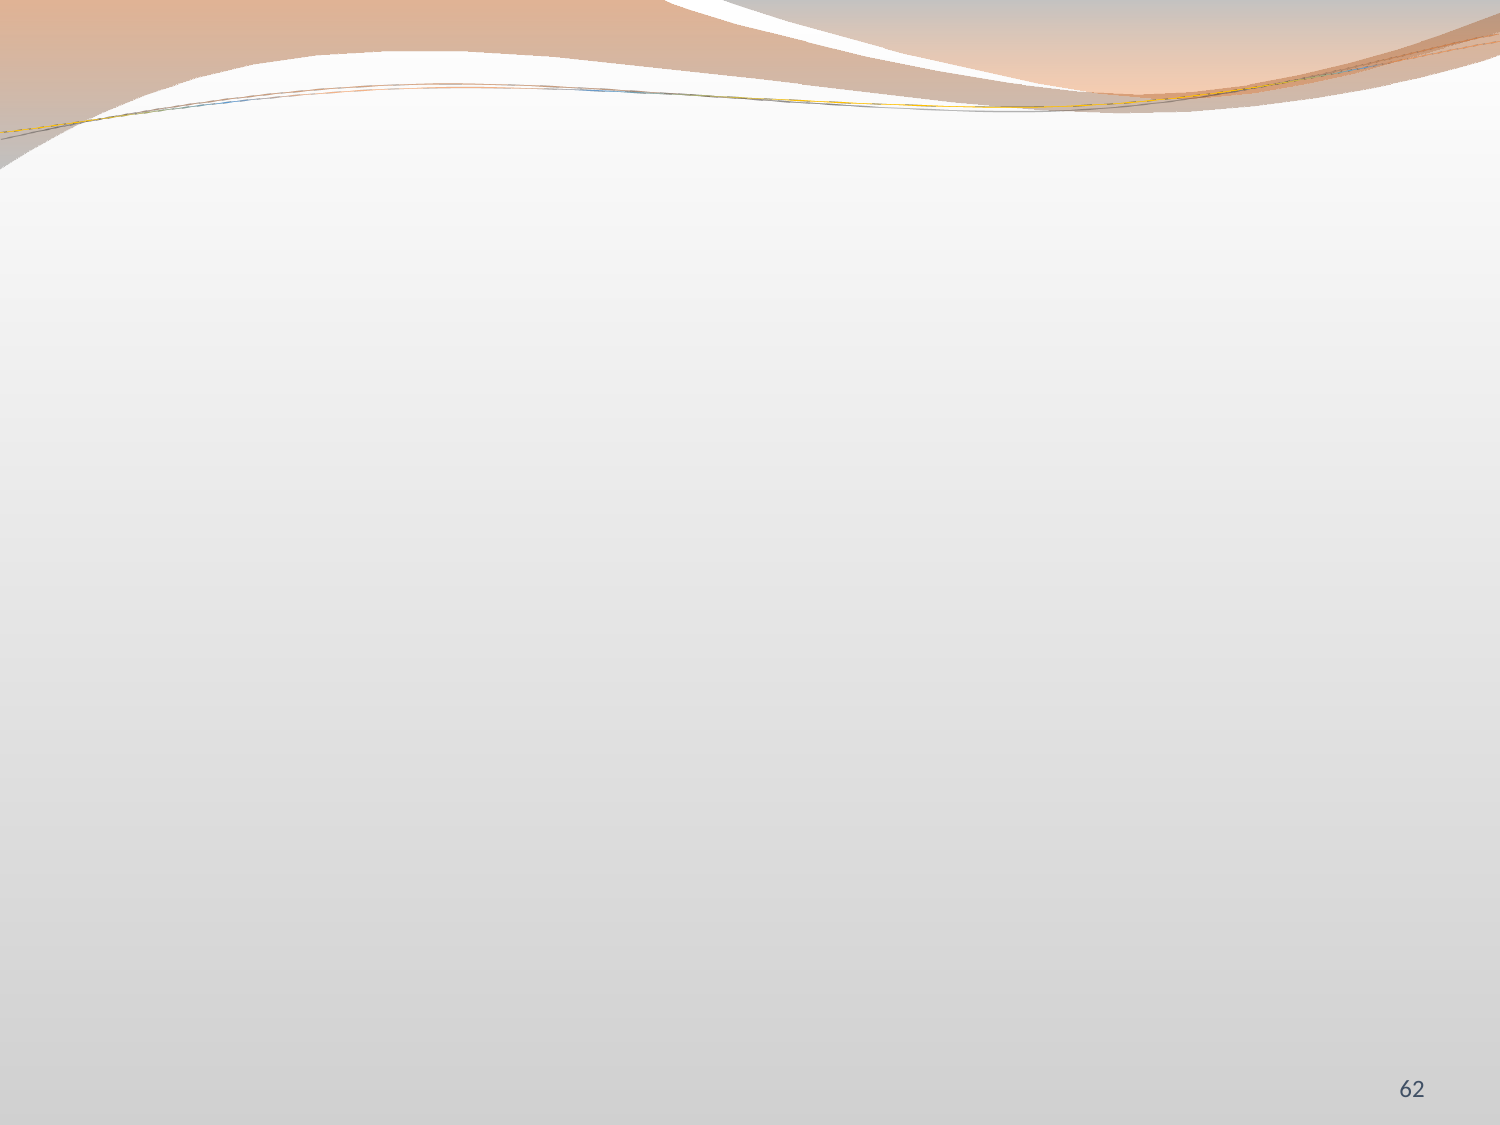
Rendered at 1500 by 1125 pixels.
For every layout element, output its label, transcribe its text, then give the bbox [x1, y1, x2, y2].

picture [0, 0, 1500, 1125]
text_box <編號> [1299, 1042, 1426, 1103]
